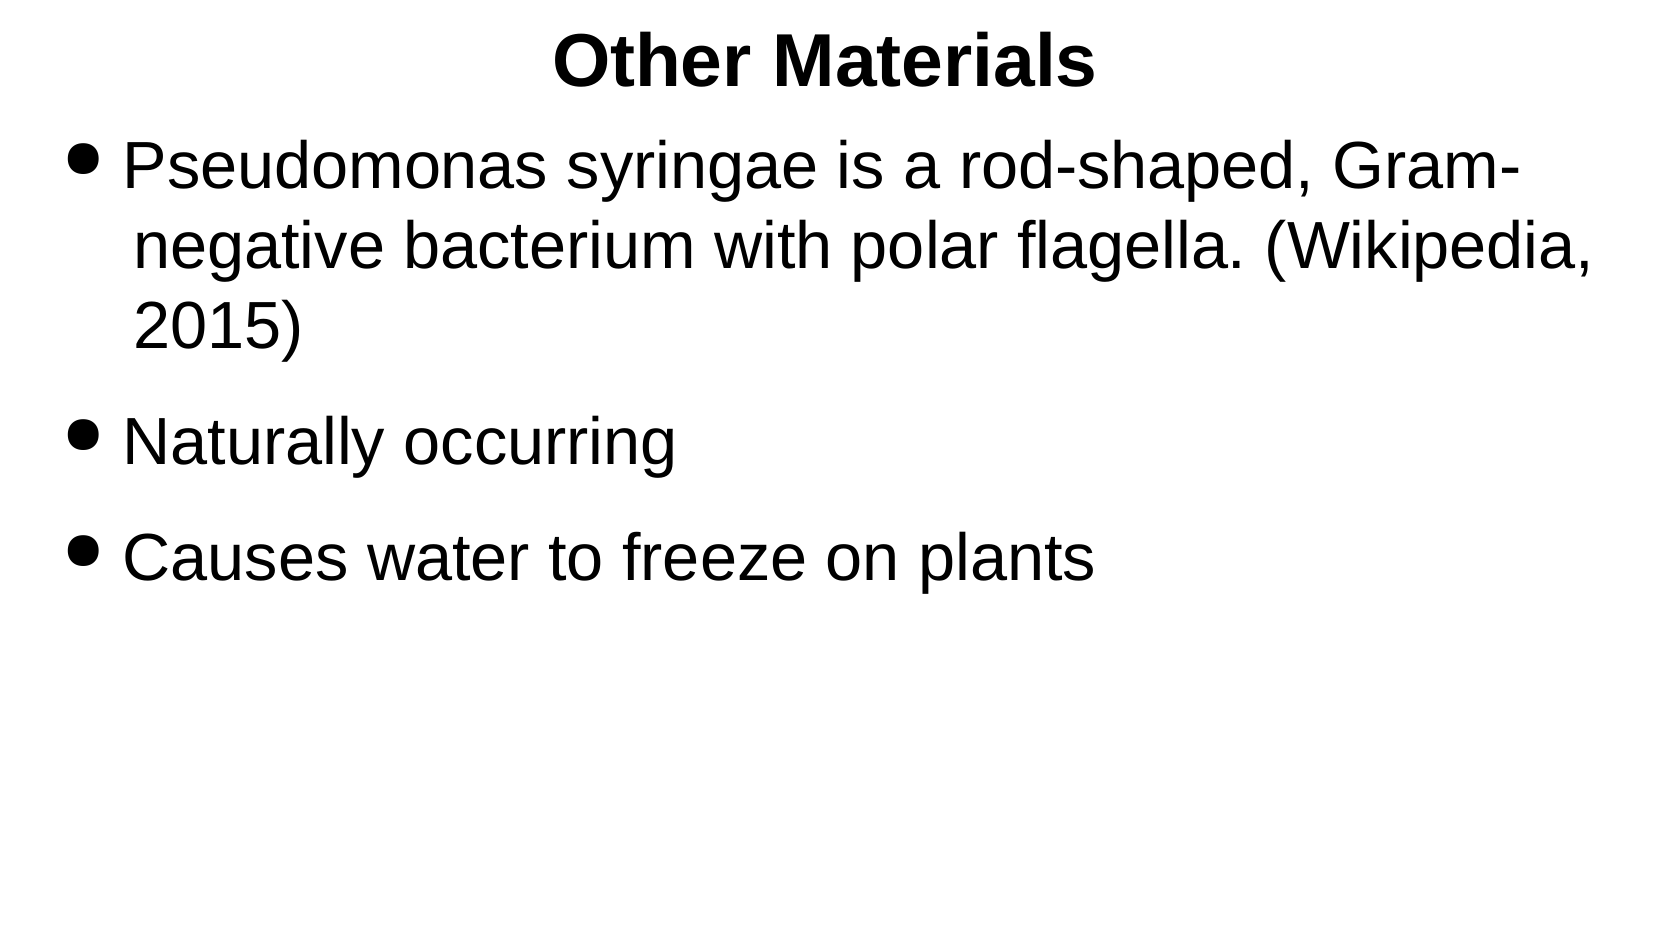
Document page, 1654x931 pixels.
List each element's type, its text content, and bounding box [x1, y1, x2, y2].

title Other Materials [0, 5, 1654, 107]
text_box Pseudomonas syringae is a rod-shaped, Gram-negative bacterium with polar flagella. (Wikipedia, 2015) Naturally occurring Causes water to freeze on plants [4, 114, 1654, 602]
